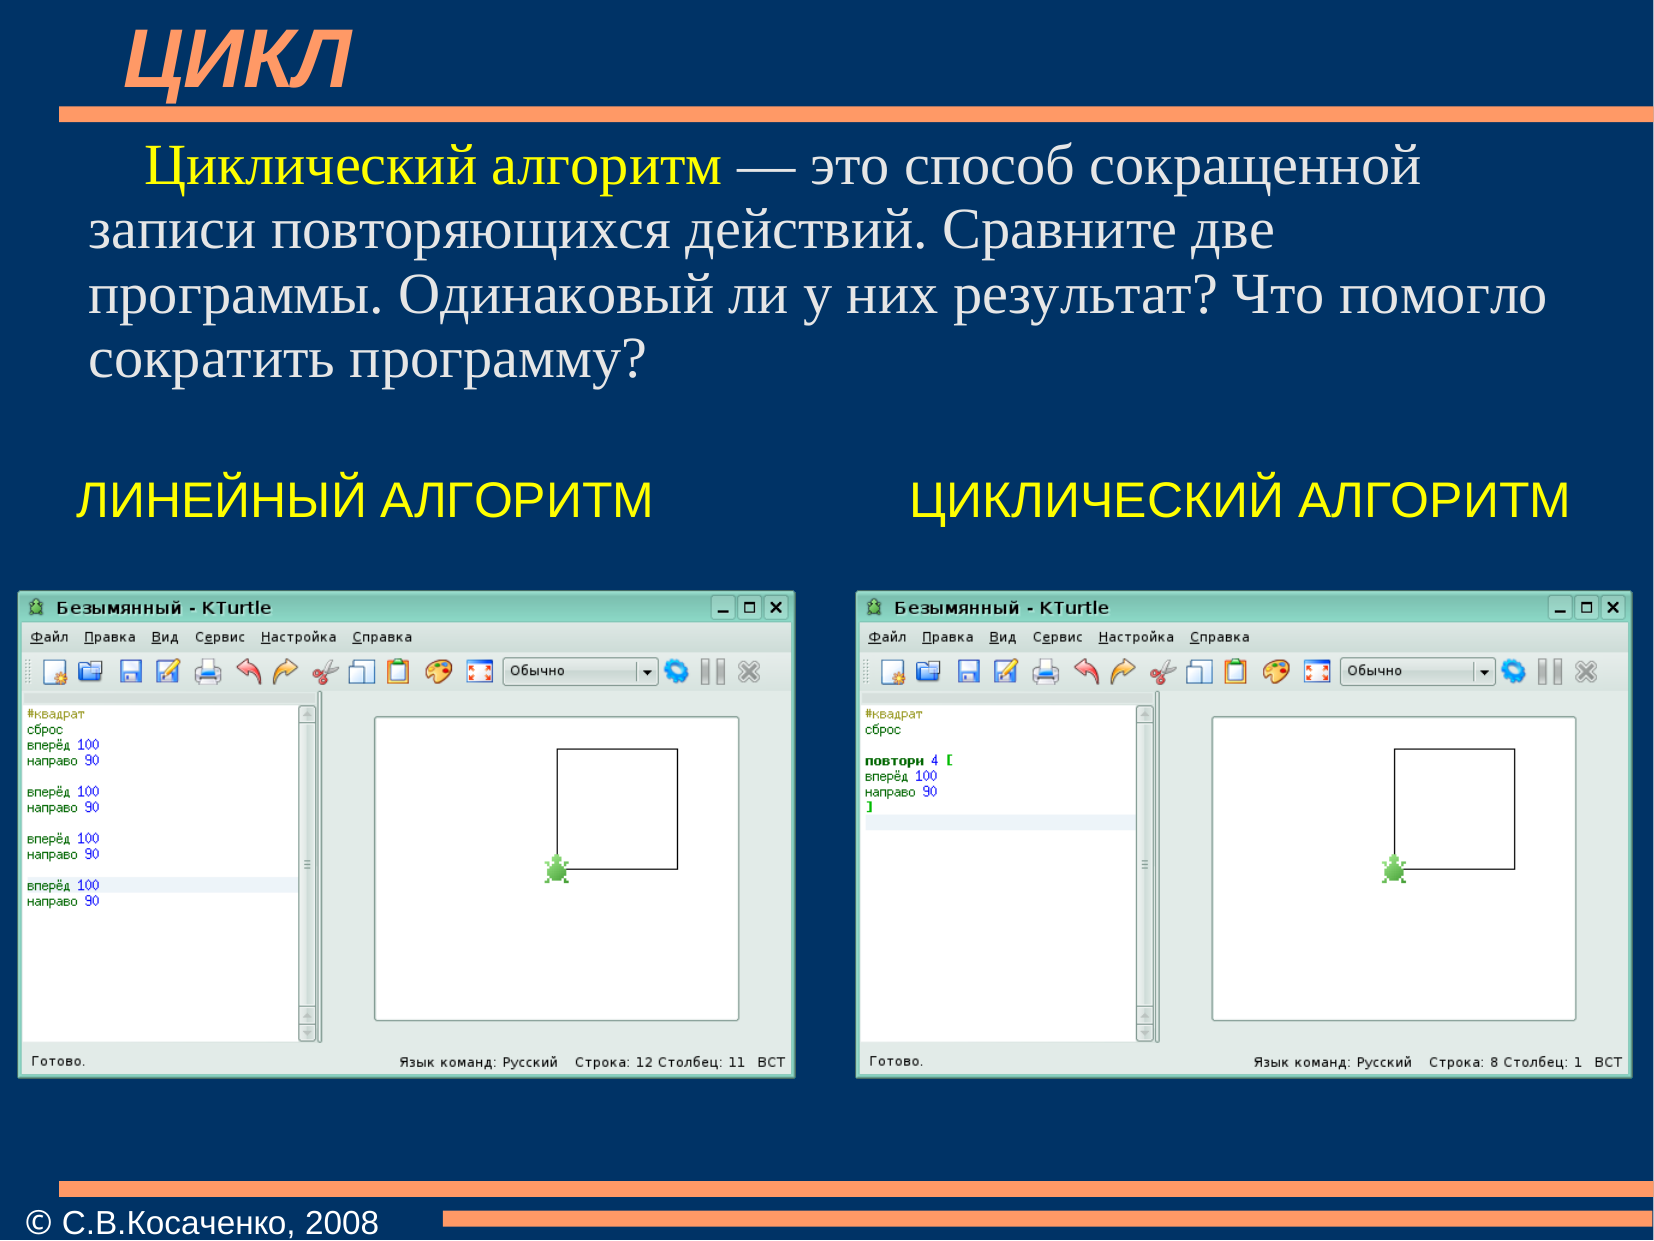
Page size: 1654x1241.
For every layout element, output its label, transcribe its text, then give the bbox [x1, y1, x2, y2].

list Циклический алгоритм — это способ сокращенной записи повторяющихся действий. Сравните две программы. Одинаковый ли у них результат? Что помогло сократить программу? [88, 132, 1578, 443]
picture [855, 590, 1633, 1079]
text_box ЦИКЛИЧЕСКИЙ АЛГОРИТМ [909, 472, 1607, 531]
picture [17, 590, 796, 1079]
title ЦИКЛ [123, 0, 1536, 119]
text_box ЛИНЕЙНЫЙ АЛГОРИТМ [76, 472, 677, 531]
